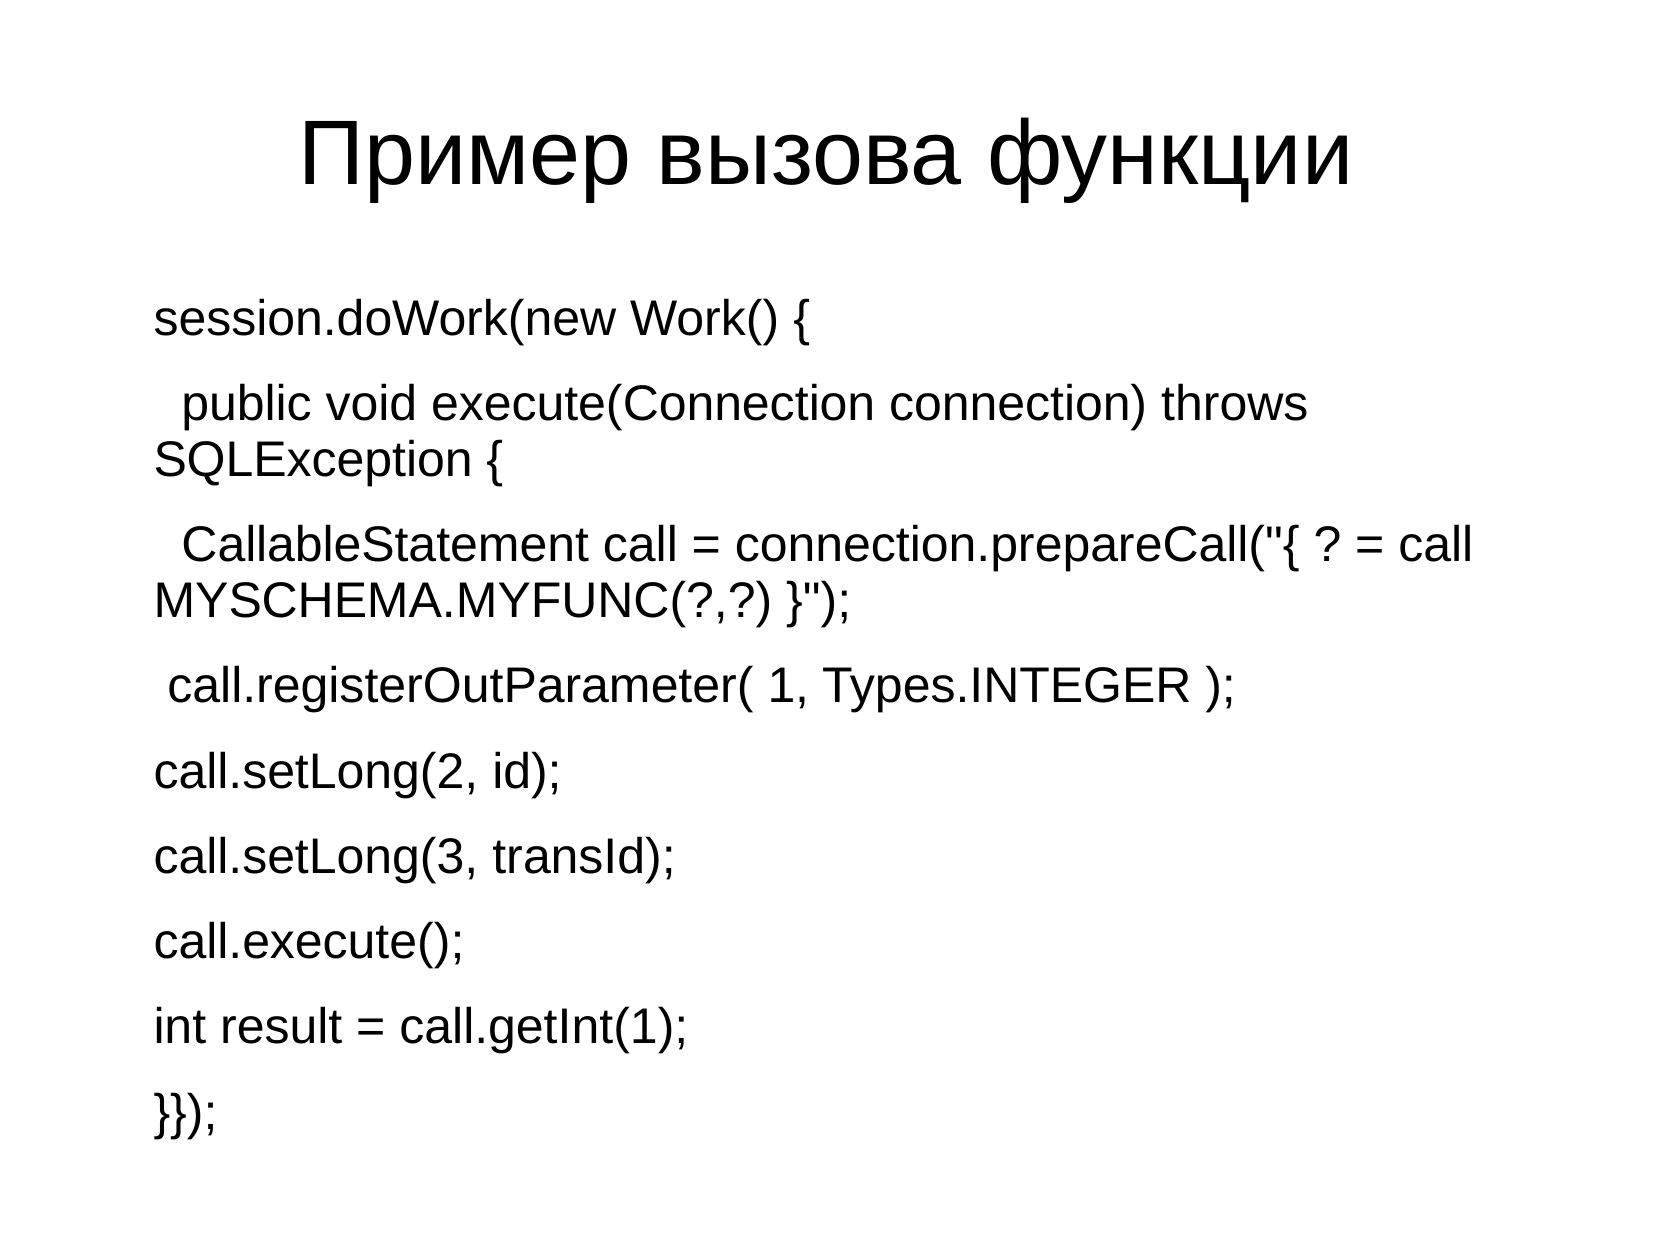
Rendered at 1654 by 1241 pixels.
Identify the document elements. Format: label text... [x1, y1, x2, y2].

title Пример вызова функции [82, 49, 1571, 257]
list session.doWork(new Work() { public void execute(Connection connection) throws SQLException { CallableStatement call = connection.prepareCall("{ ? = call MYSCHEMA.MYFUNC(?,?) }"); call.registerOutParameter( 1, Types.INTEGER ); call.setLong(2, id); call.setLong(3, transId); call.execute(); int result = call.getInt(1); }}); [82, 290, 1571, 1140]
